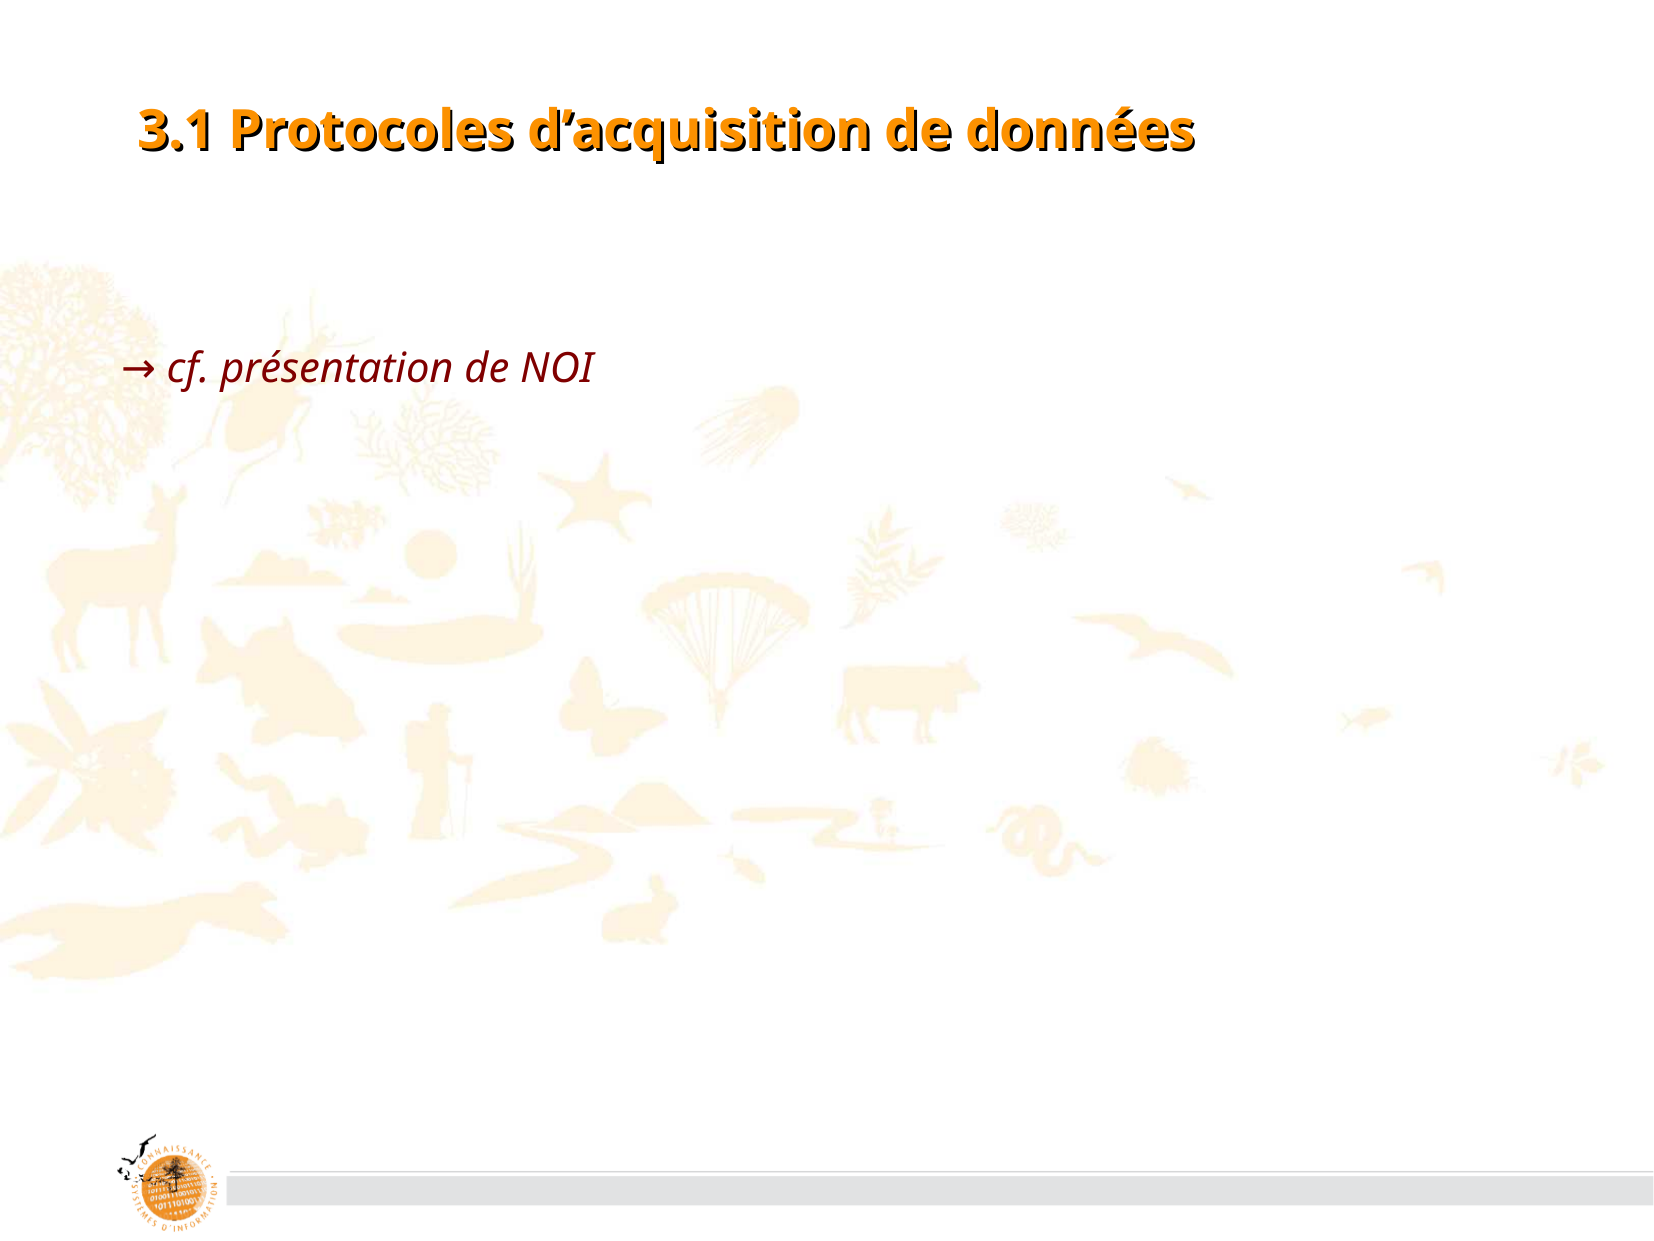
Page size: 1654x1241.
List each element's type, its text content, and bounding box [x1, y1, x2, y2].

title 3.1 Protocoles d’acquisition de données [118, 49, 1607, 207]
picture [0, 0, 1654, 1241]
subtitle → cf. présentation de NOI [106, 307, 1536, 426]
